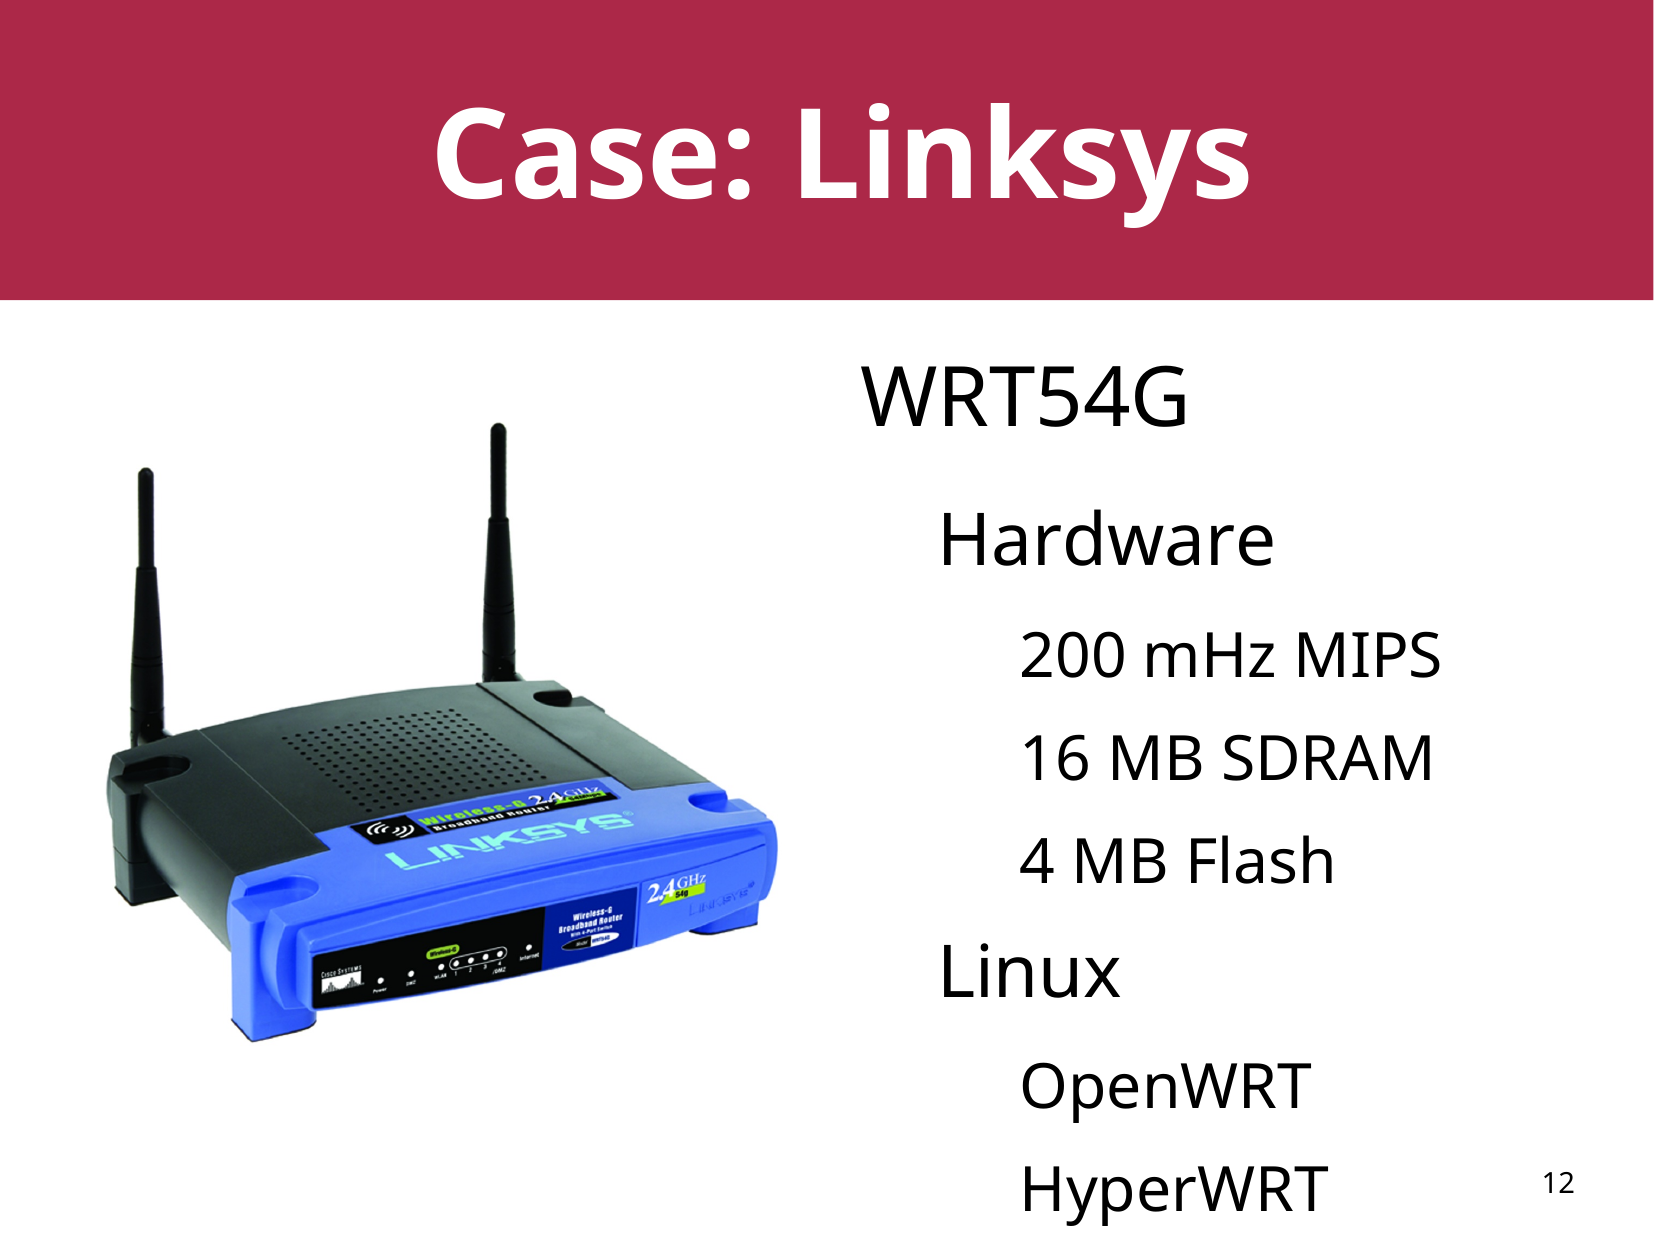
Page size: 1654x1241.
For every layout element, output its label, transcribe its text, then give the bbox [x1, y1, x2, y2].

picture [75, 394, 807, 1069]
list WRT54G Hardware 200 mHz MIPS 16 MB SDRAM 4 MB Flash Linux OpenWRT HyperWRT [842, 337, 1538, 1139]
title Case: Linksys [75, 0, 1576, 301]
